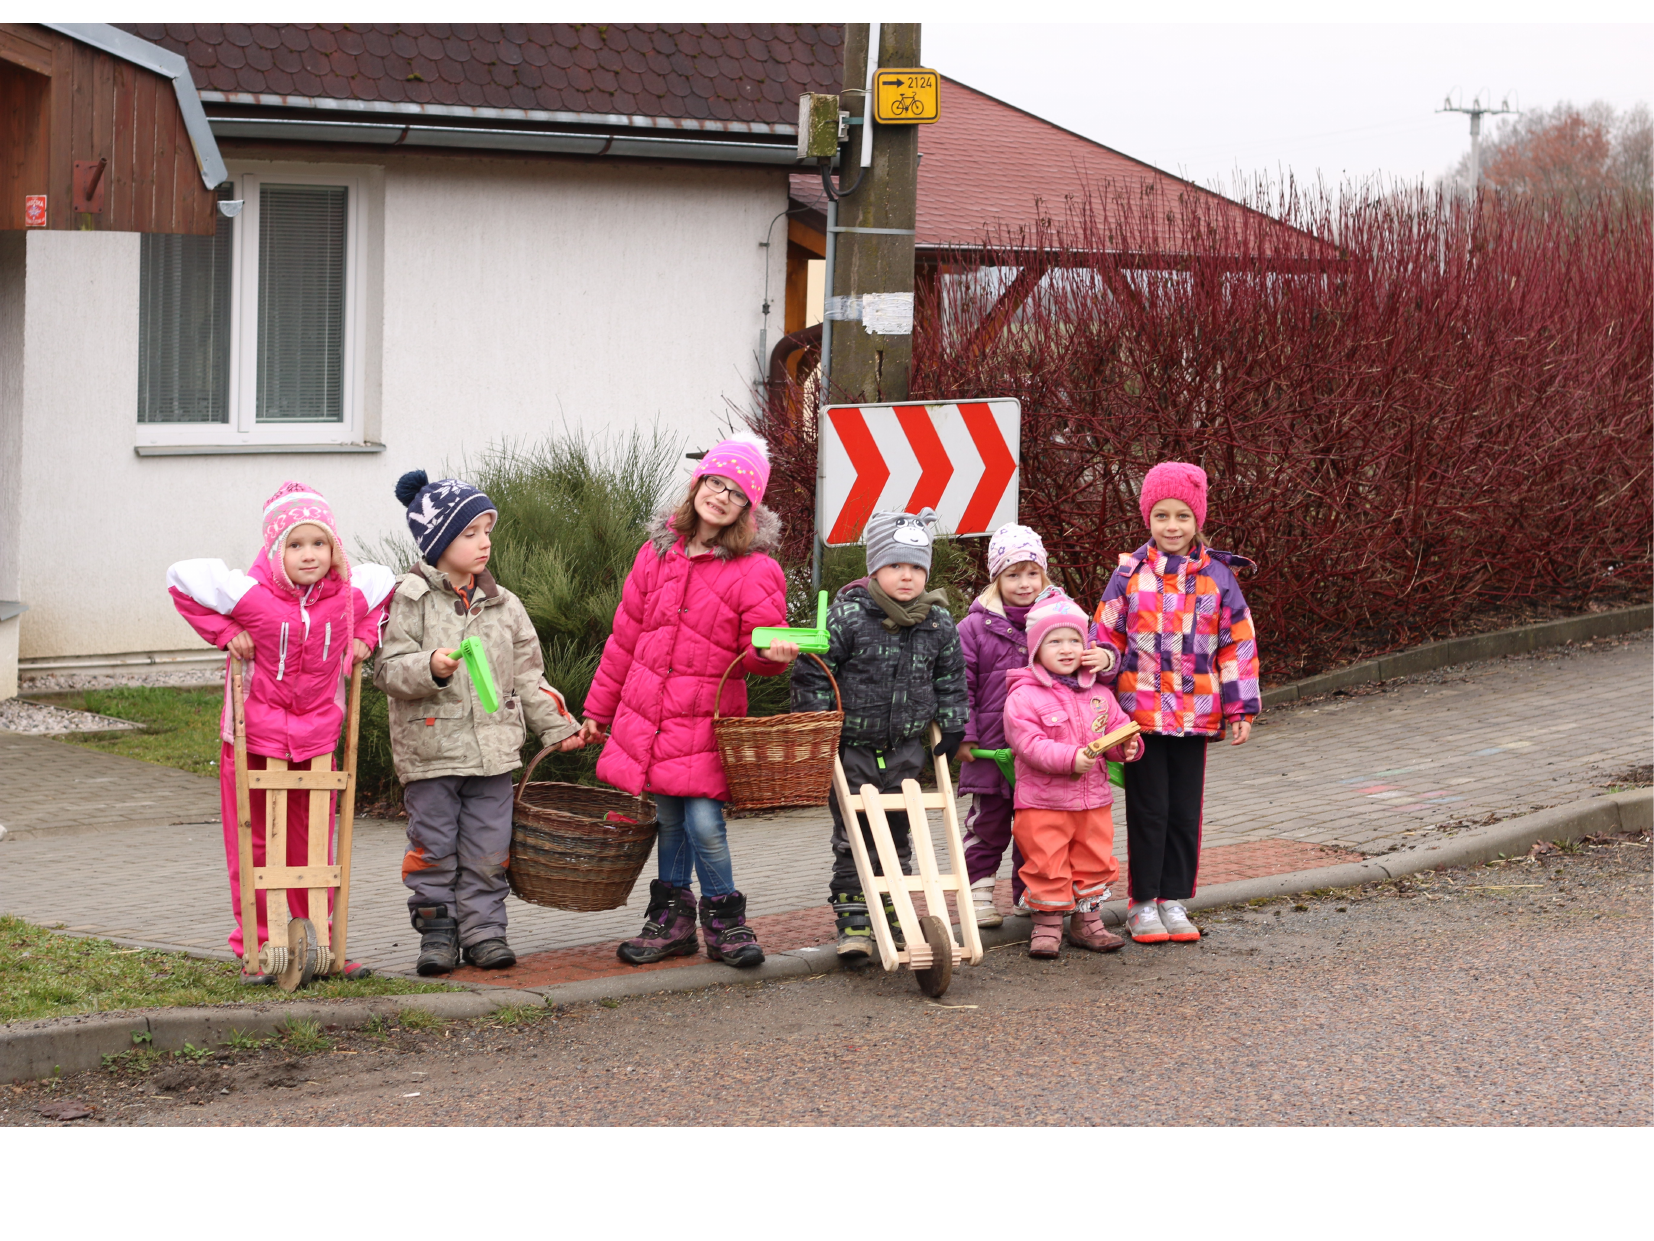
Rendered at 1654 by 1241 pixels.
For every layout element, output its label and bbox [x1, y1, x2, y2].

picture [0, 23, 1654, 1127]
